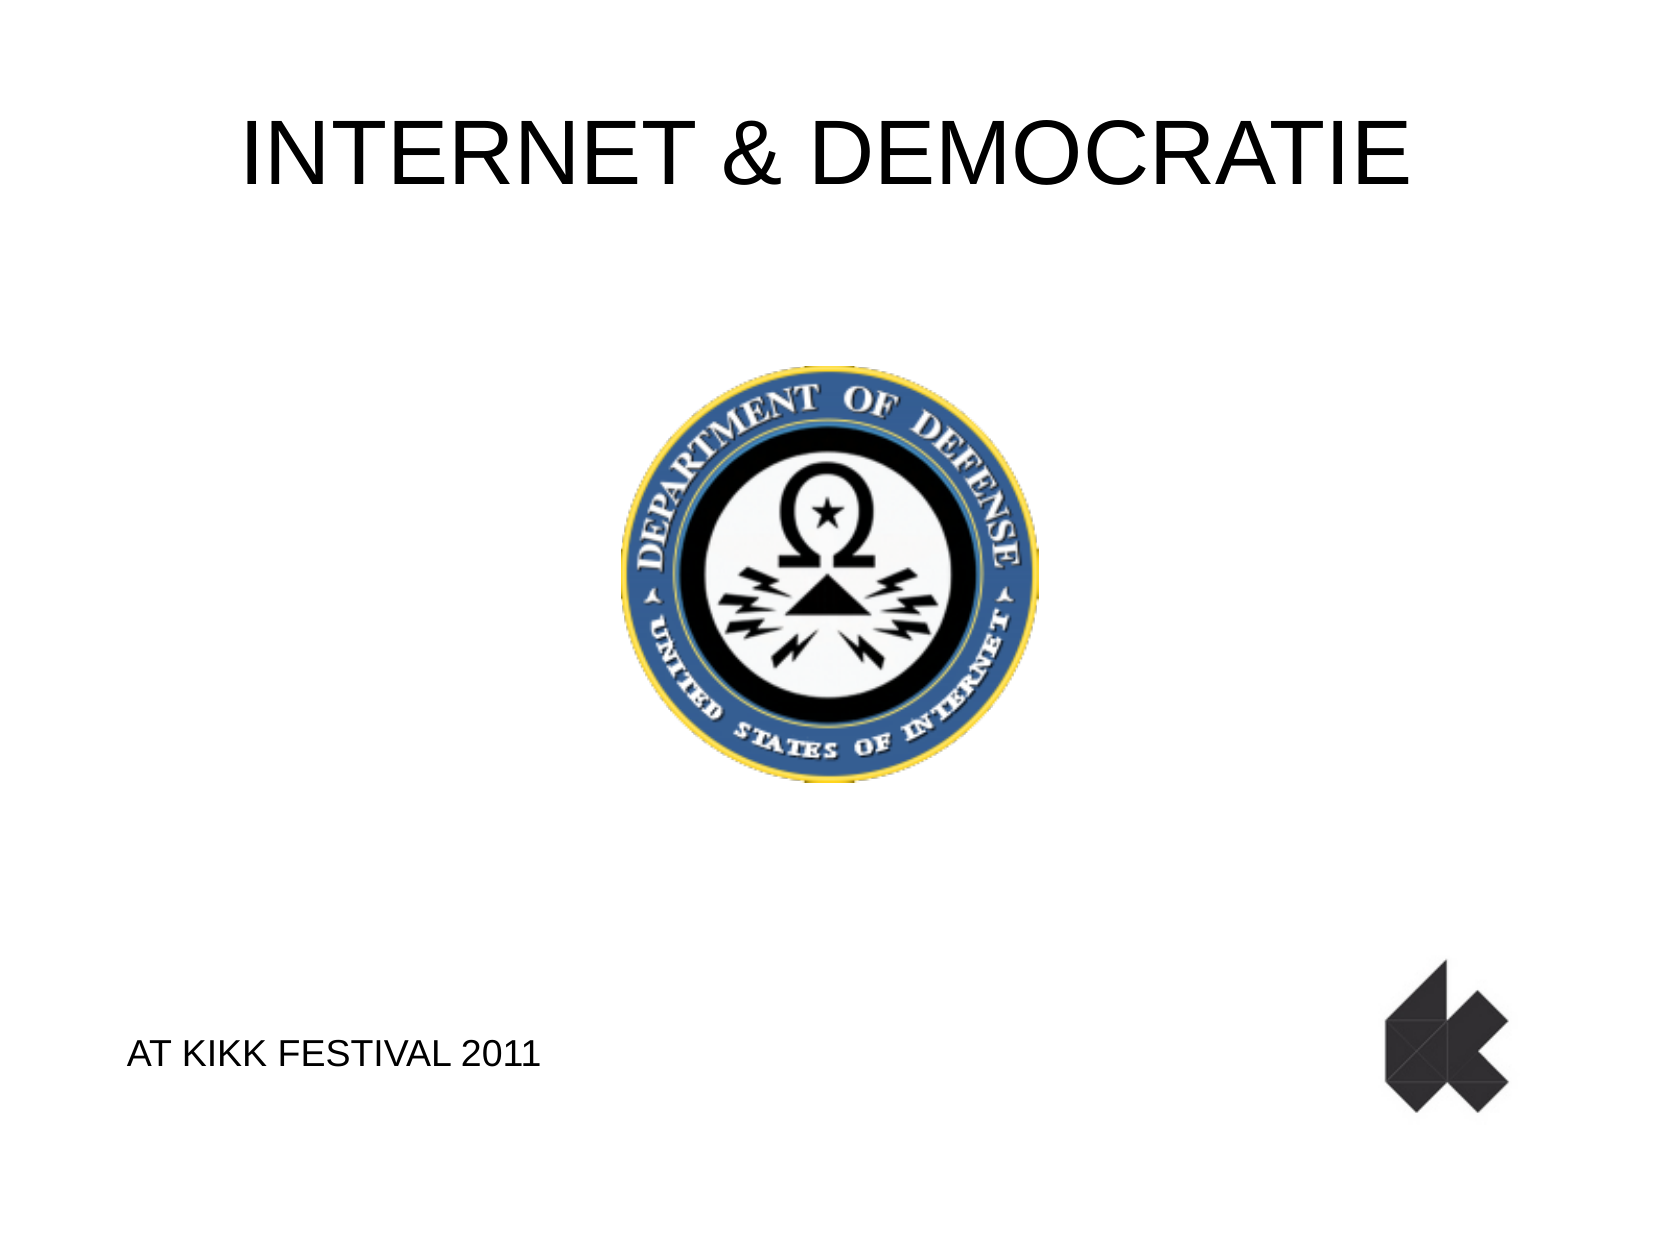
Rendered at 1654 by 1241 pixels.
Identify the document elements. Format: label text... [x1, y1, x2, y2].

picture [1355, 944, 1548, 1137]
picture [621, 366, 1039, 783]
title INTERNET & DEMOCRATIE [82, 49, 1571, 257]
text_box AT KIKK FESTIVAL 2011 [112, 1025, 562, 1087]
